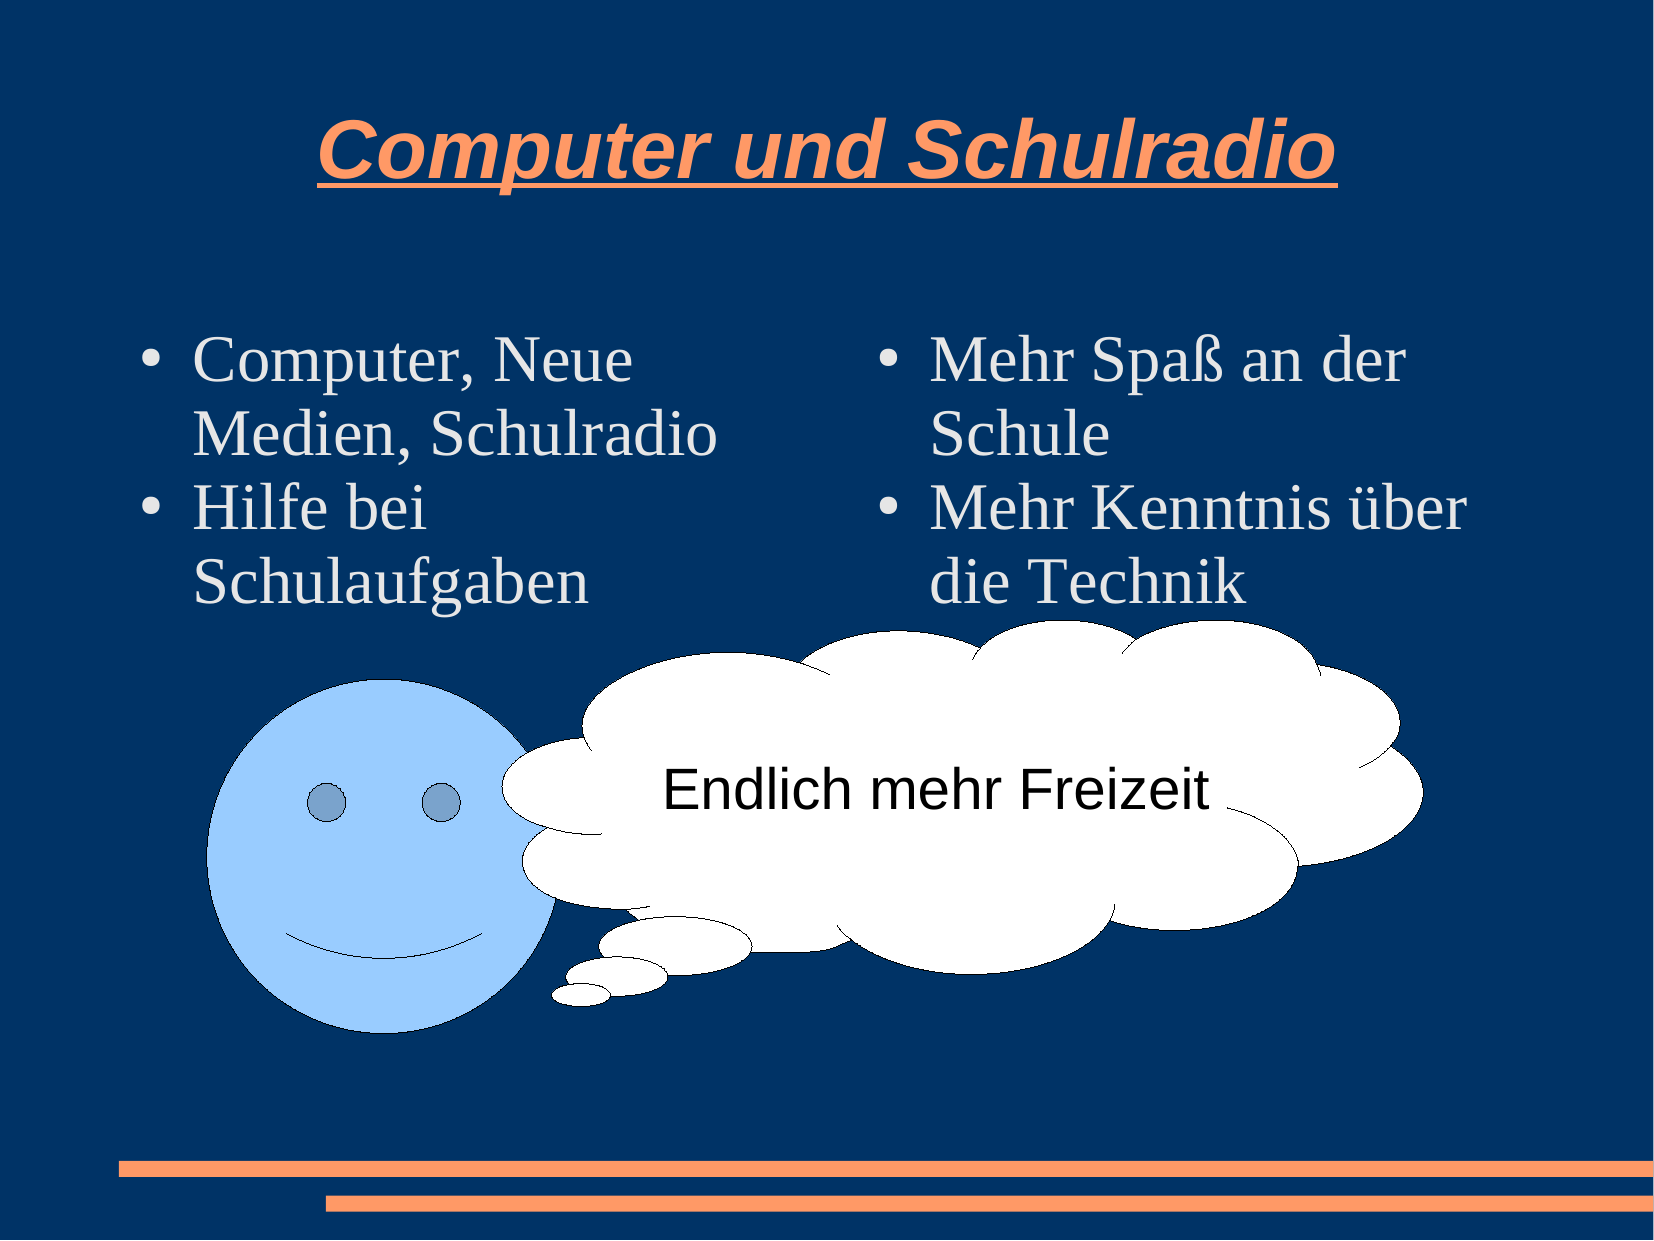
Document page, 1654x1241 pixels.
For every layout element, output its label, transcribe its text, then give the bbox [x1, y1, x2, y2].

title Computer und Schulradio [121, 46, 1534, 254]
list Computer, Neue Medien, Schulradio Hilfe bei Schulaufgaben [121, 322, 824, 1133]
list Mehr Spaß an der Schule Mehr Kenntnis über die Technik [858, 322, 1562, 1133]
text_box [206, 679, 556, 1034]
text_box Endlich mehr Freizeit [501, 620, 1424, 1007]
